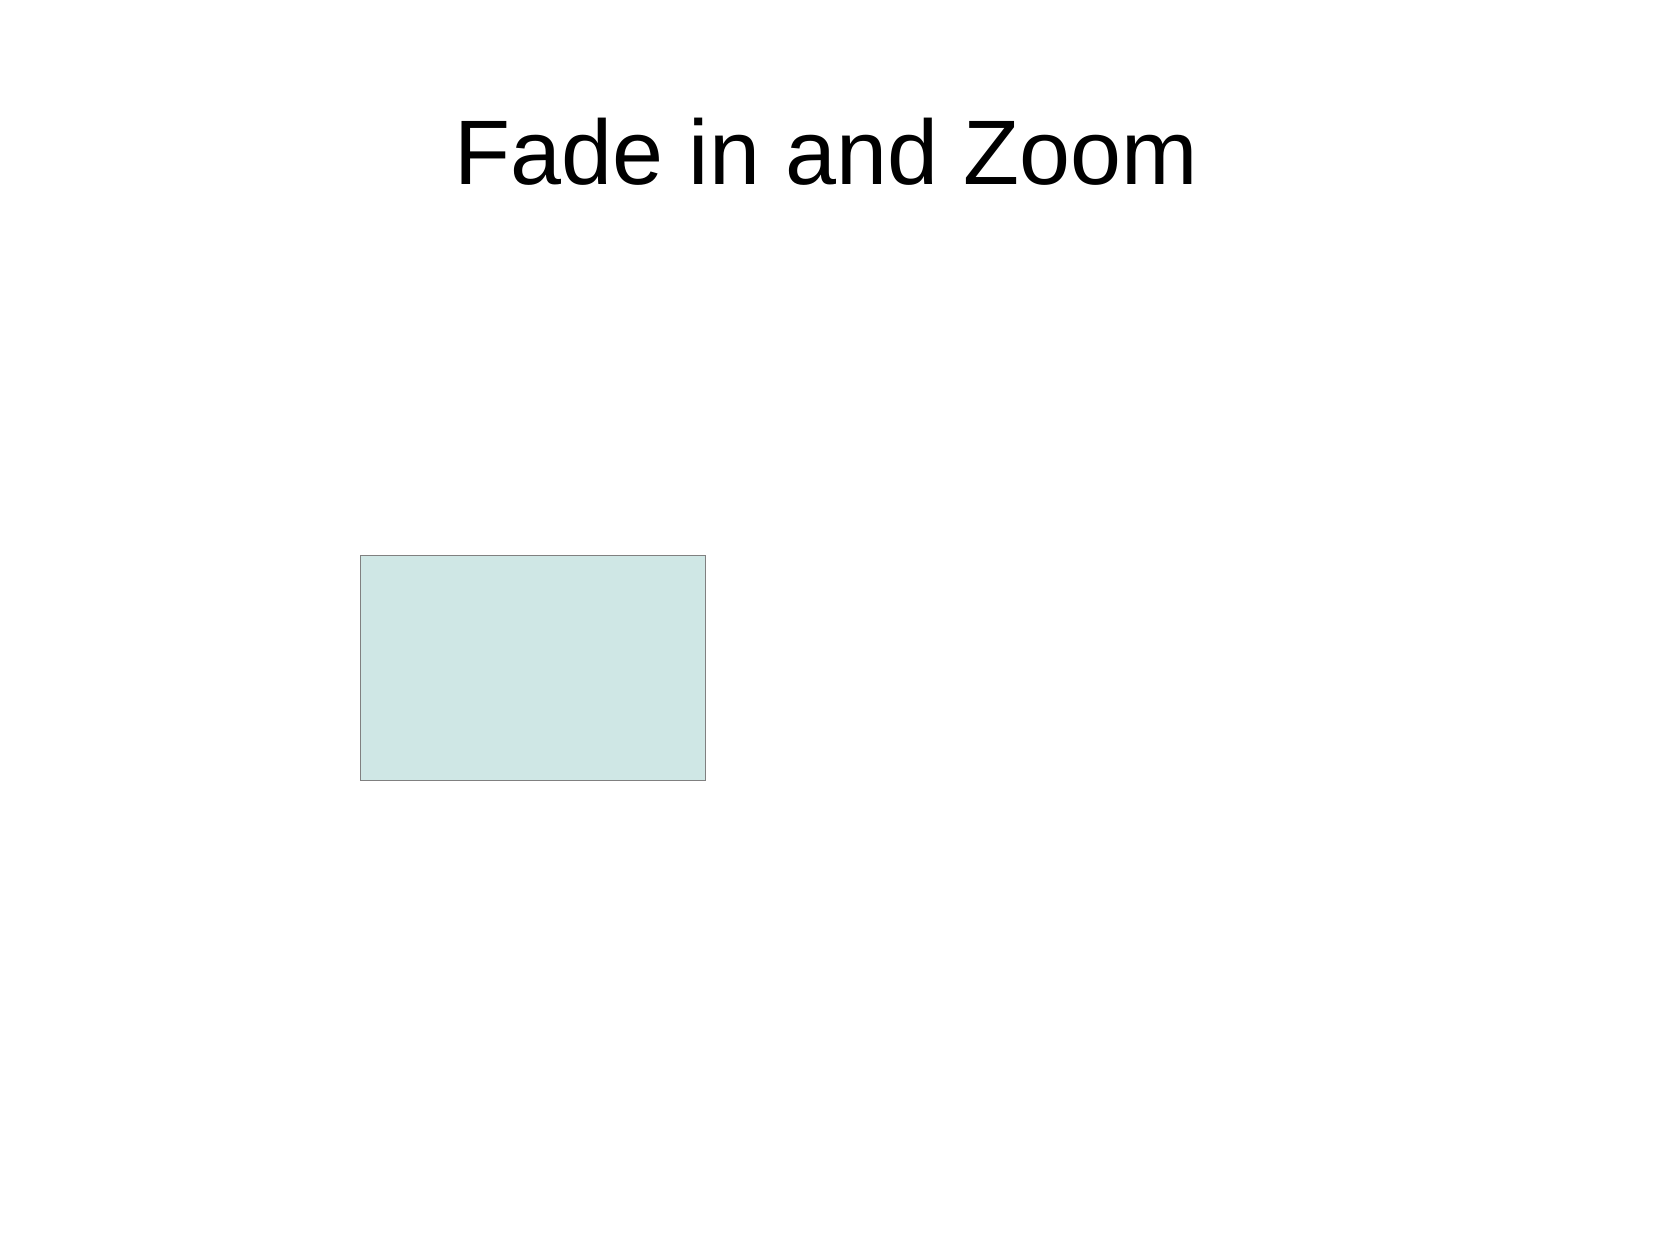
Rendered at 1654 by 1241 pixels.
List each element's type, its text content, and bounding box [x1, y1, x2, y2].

title Fade in and Zoom [82, 49, 1571, 257]
text_box [360, 555, 706, 781]
